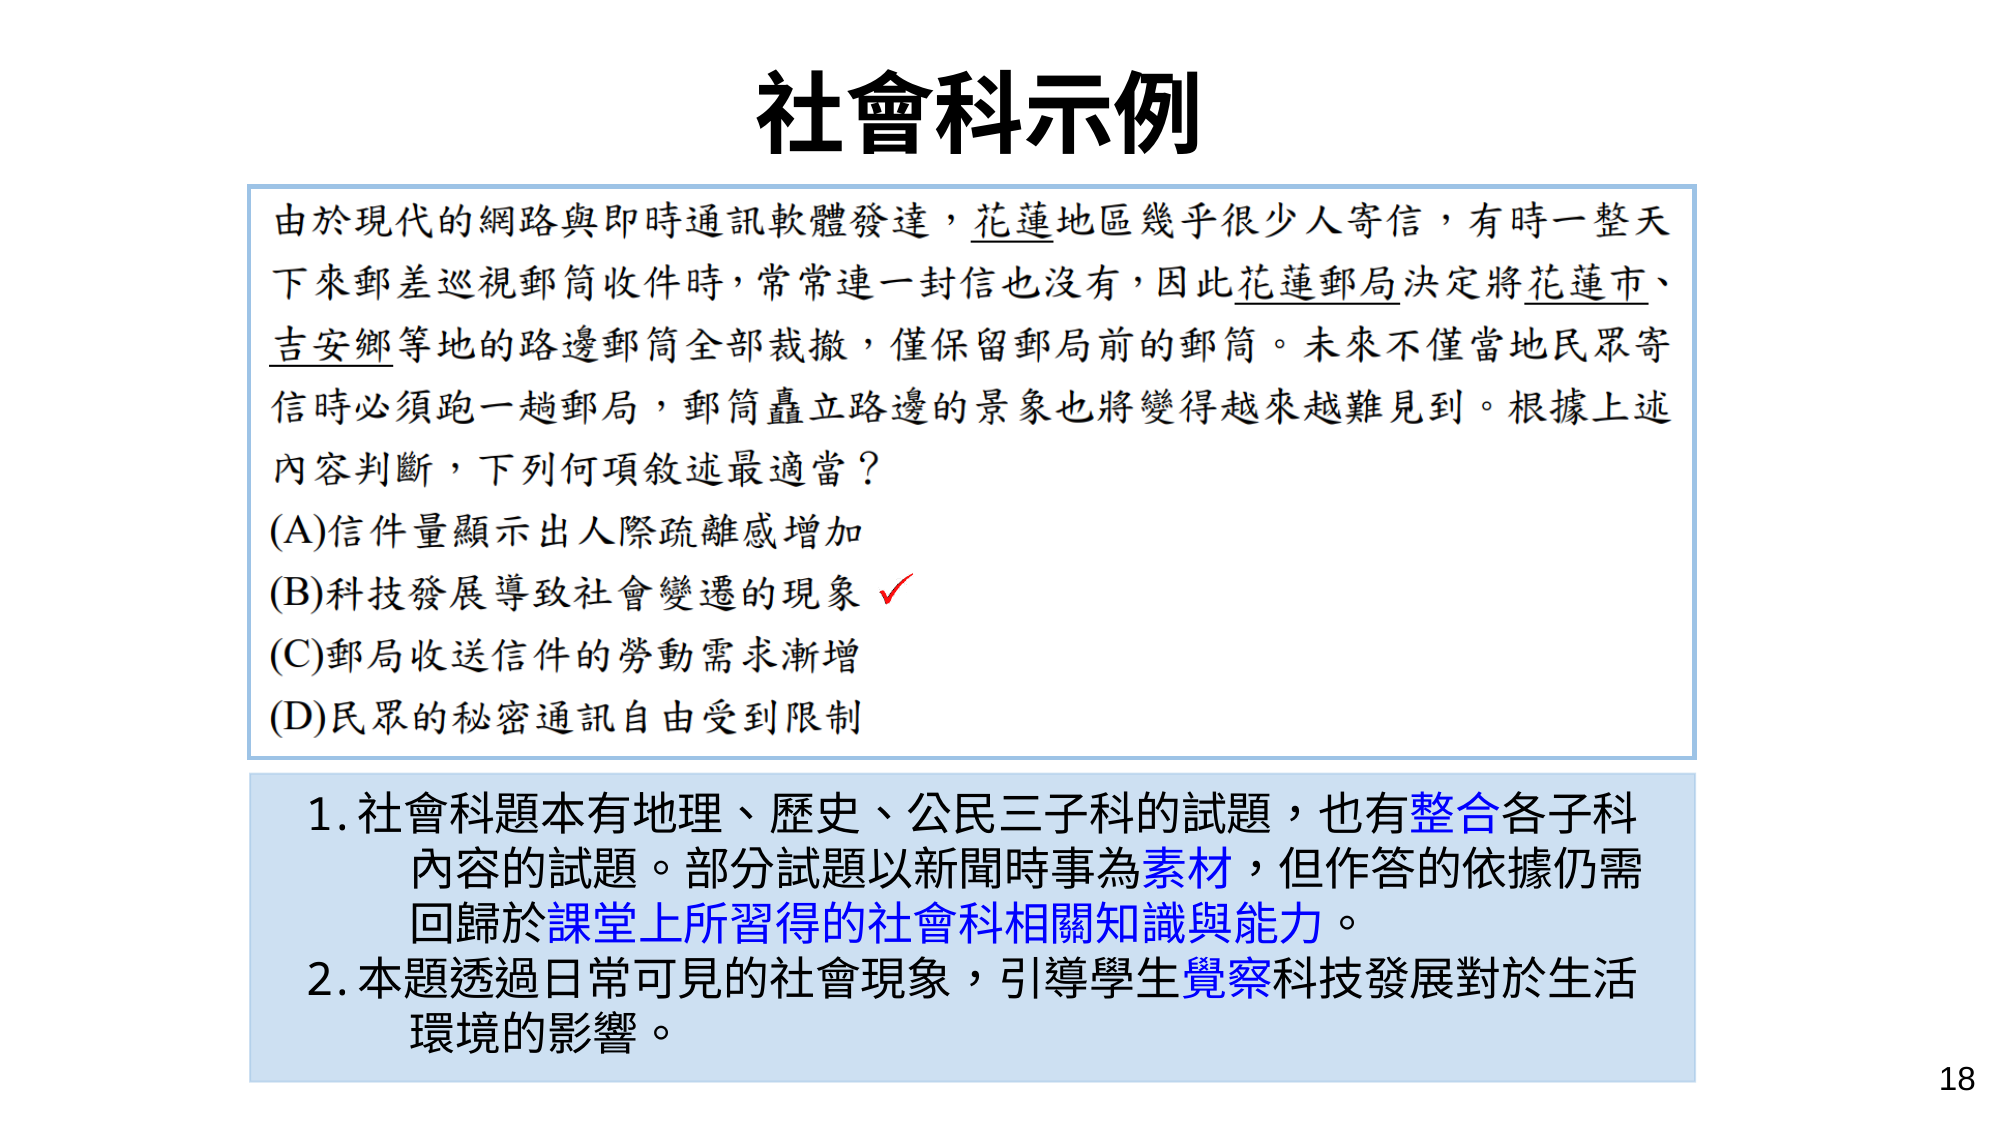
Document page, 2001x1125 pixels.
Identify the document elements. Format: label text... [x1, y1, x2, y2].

text_box 社會科題本有地理、歷史、公民三子科的試題，也有整合各子科內容的試題。部分試題以新聞時事為素材，但作答的依據仍需回歸於課堂上所習得的社會科相關知識與能力。 本題透過日常可見的社會現象，引導學生覺察科技發展對於生活環境的影響。 [249, 777, 1665, 1067]
picture [253, 198, 1685, 738]
list [249, 186, 1695, 758]
text_box 18 [1923, 1047, 2000, 1108]
title 社會科示例 [117, 2, 1843, 220]
text_box [250, 774, 1695, 1082]
